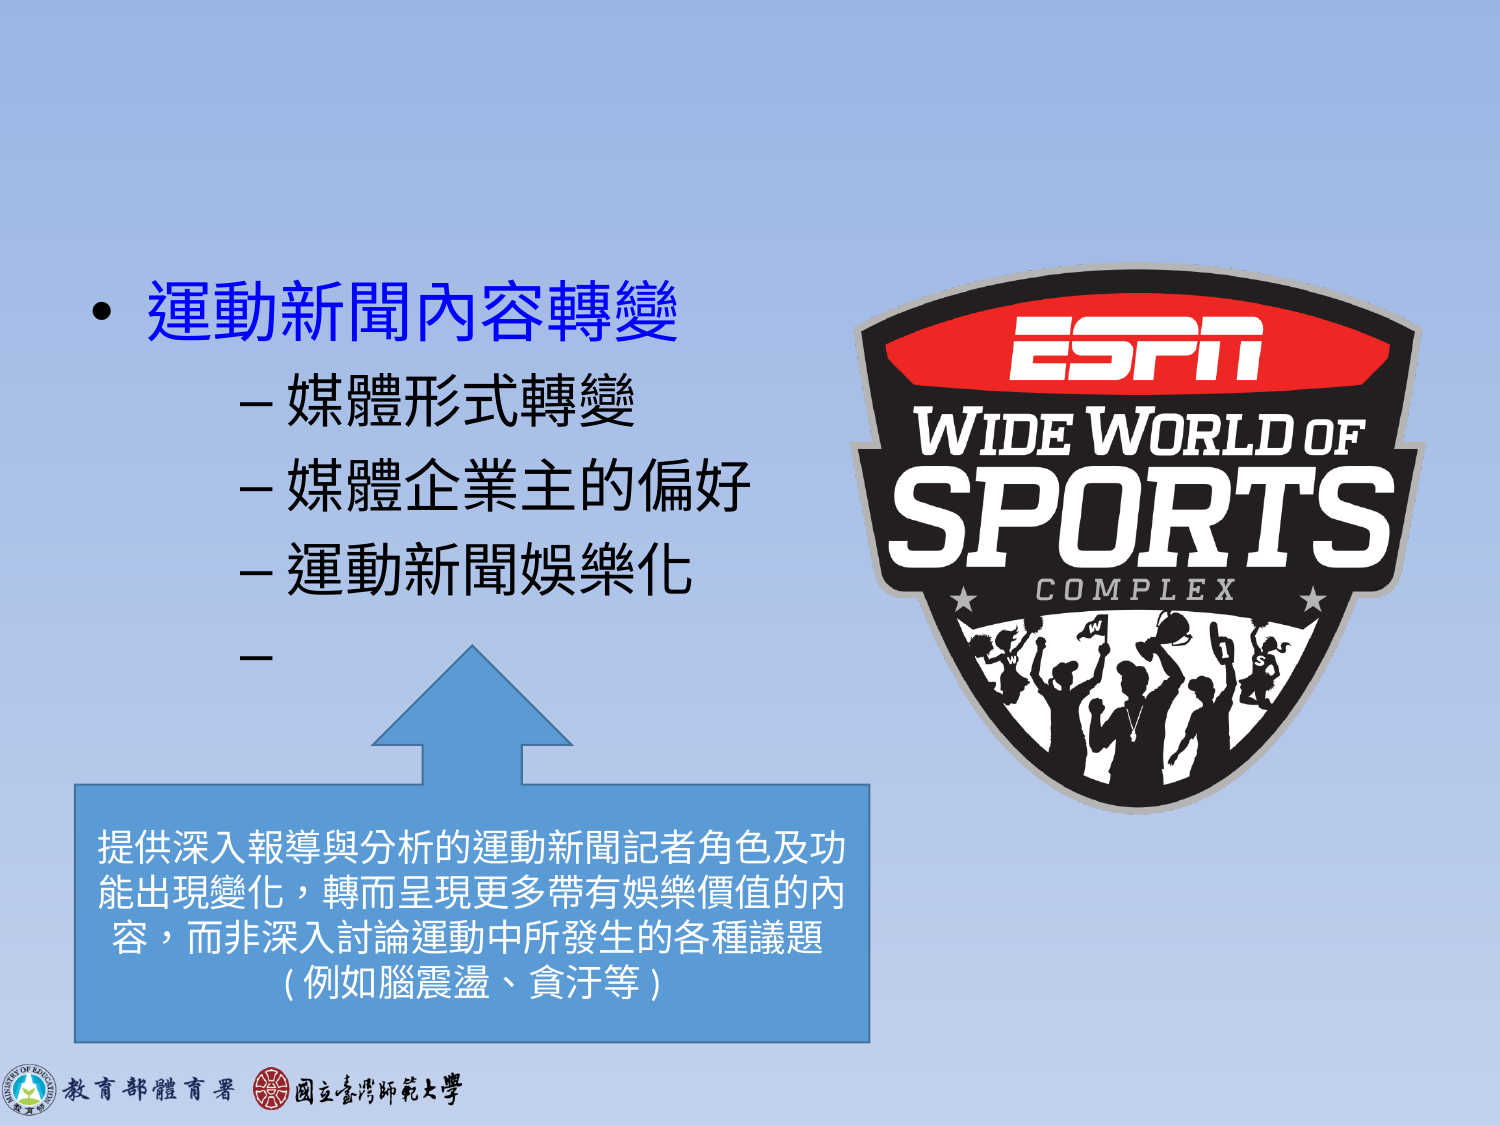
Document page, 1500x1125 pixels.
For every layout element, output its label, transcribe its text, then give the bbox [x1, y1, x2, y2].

list 運動新聞內容轉變 媒體形式轉變 媒體企業主的偏好 運動新聞娛樂化 [75, 262, 849, 726]
picture [849, 262, 1426, 815]
text_box 提供深入報導與分析的運動新聞記者角色及功能出現變化，轉而呈現更多帶有娛樂價值的內容，而非深入討論運動中所發生的各種議題(例如腦震盪、貪汙等) [74, 645, 870, 1043]
